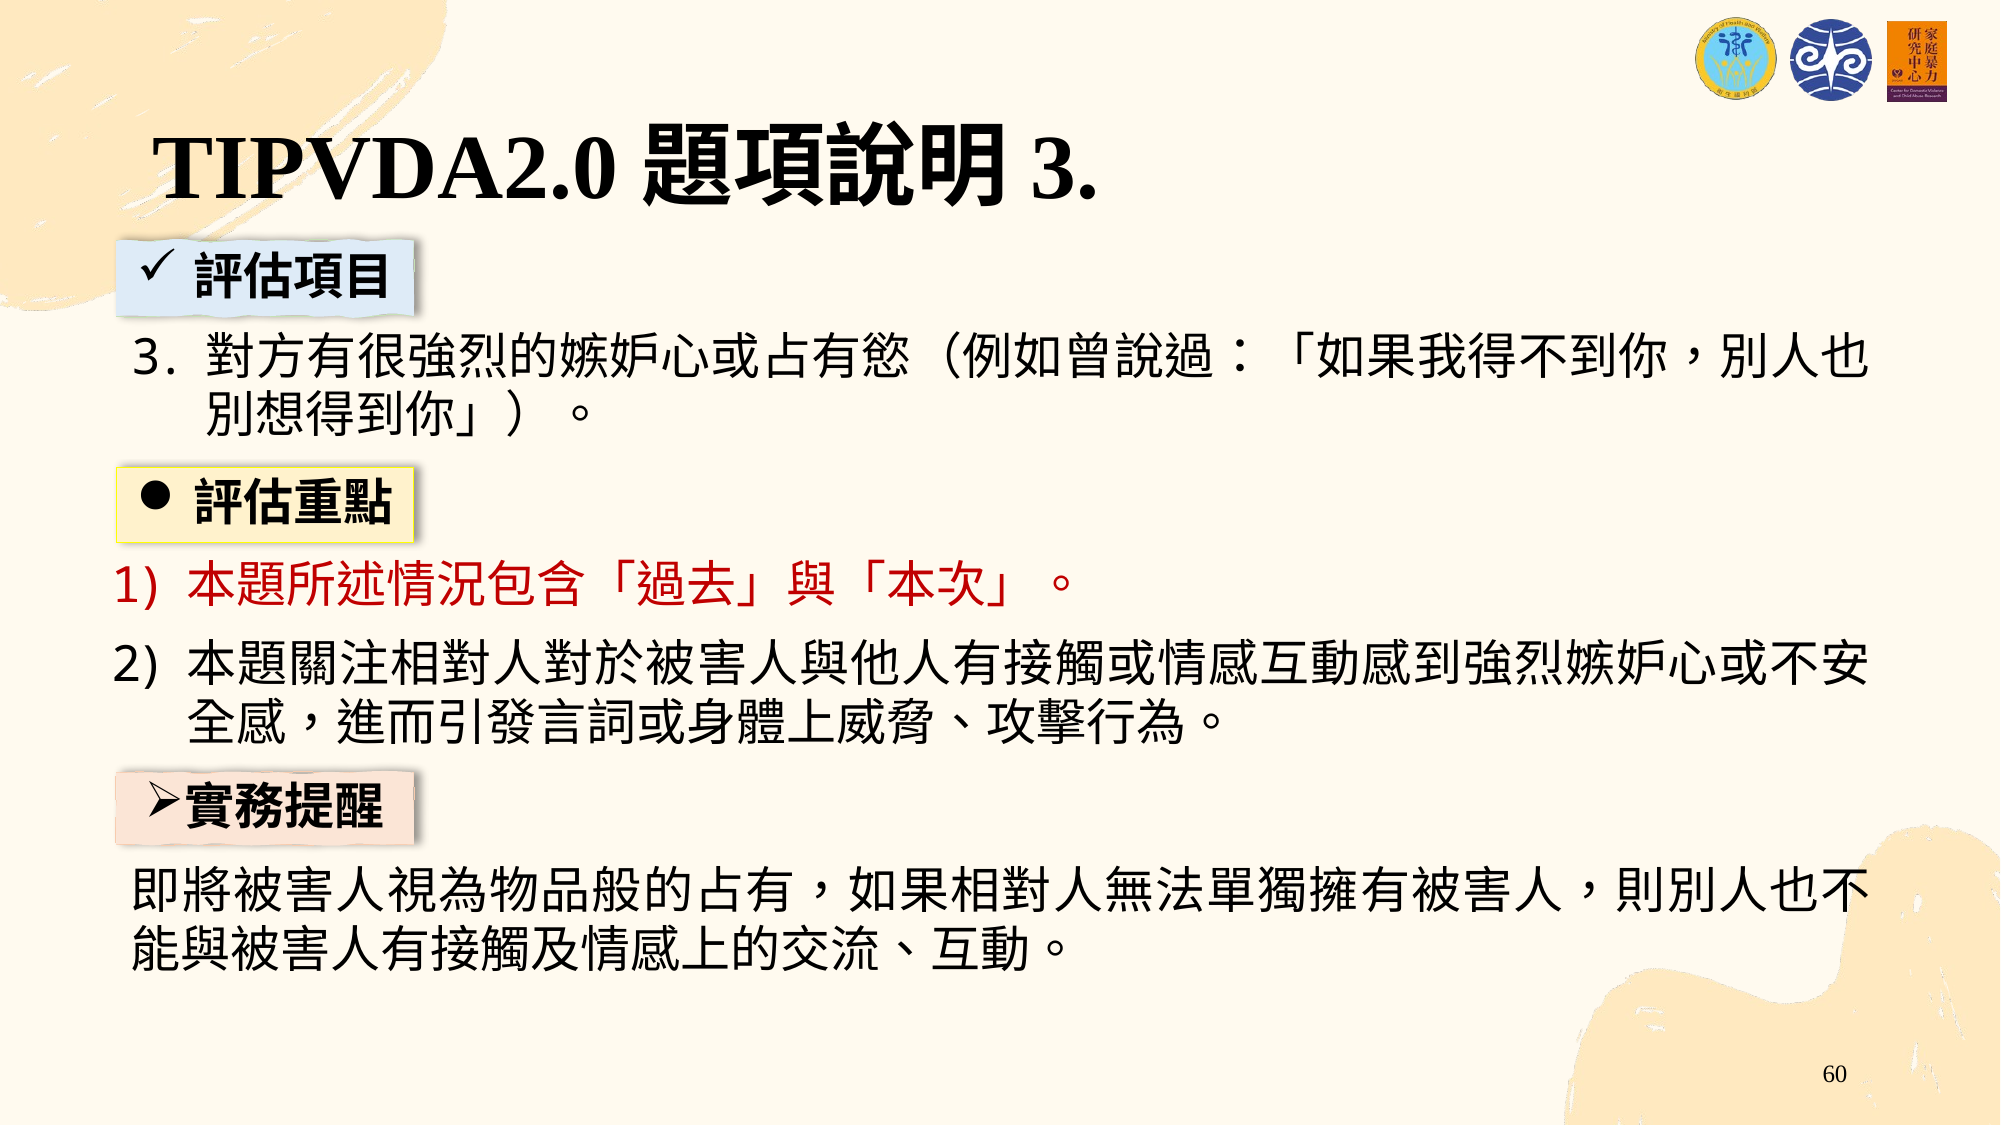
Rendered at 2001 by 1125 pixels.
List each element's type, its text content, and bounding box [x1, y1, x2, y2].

list 評估重點 [116, 467, 414, 543]
picture [1695, 17, 1947, 102]
picture [0, 0, 485, 354]
picture [1492, 799, 2001, 1125]
text_box 對方有很強烈的嫉妒心或占有慾（例如曾說過：「如果我得不到你，別人也別想得到你」）。 [116, 318, 1886, 459]
text_box 本題所述情況包含「過去」與「本次」。 本題關注相對人對於被害人與他人有接觸或情感互動感到強烈嫉妒心或不安全感，進而引發言詞或身體上威脅、攻擊行為。 [96, 546, 1886, 618]
text_box 即將被害人視為物品般的占有，如果相對人無法單獨擁有被害人，則別人也不能與被害人有接觸及情感上的交流、互動。 [116, 853, 1886, 1063]
text_box 實務提醒 [115, 770, 414, 846]
title TIPVDA2.0題項說明3. [137, 59, 1863, 278]
text_box 評估項目 [115, 239, 415, 318]
